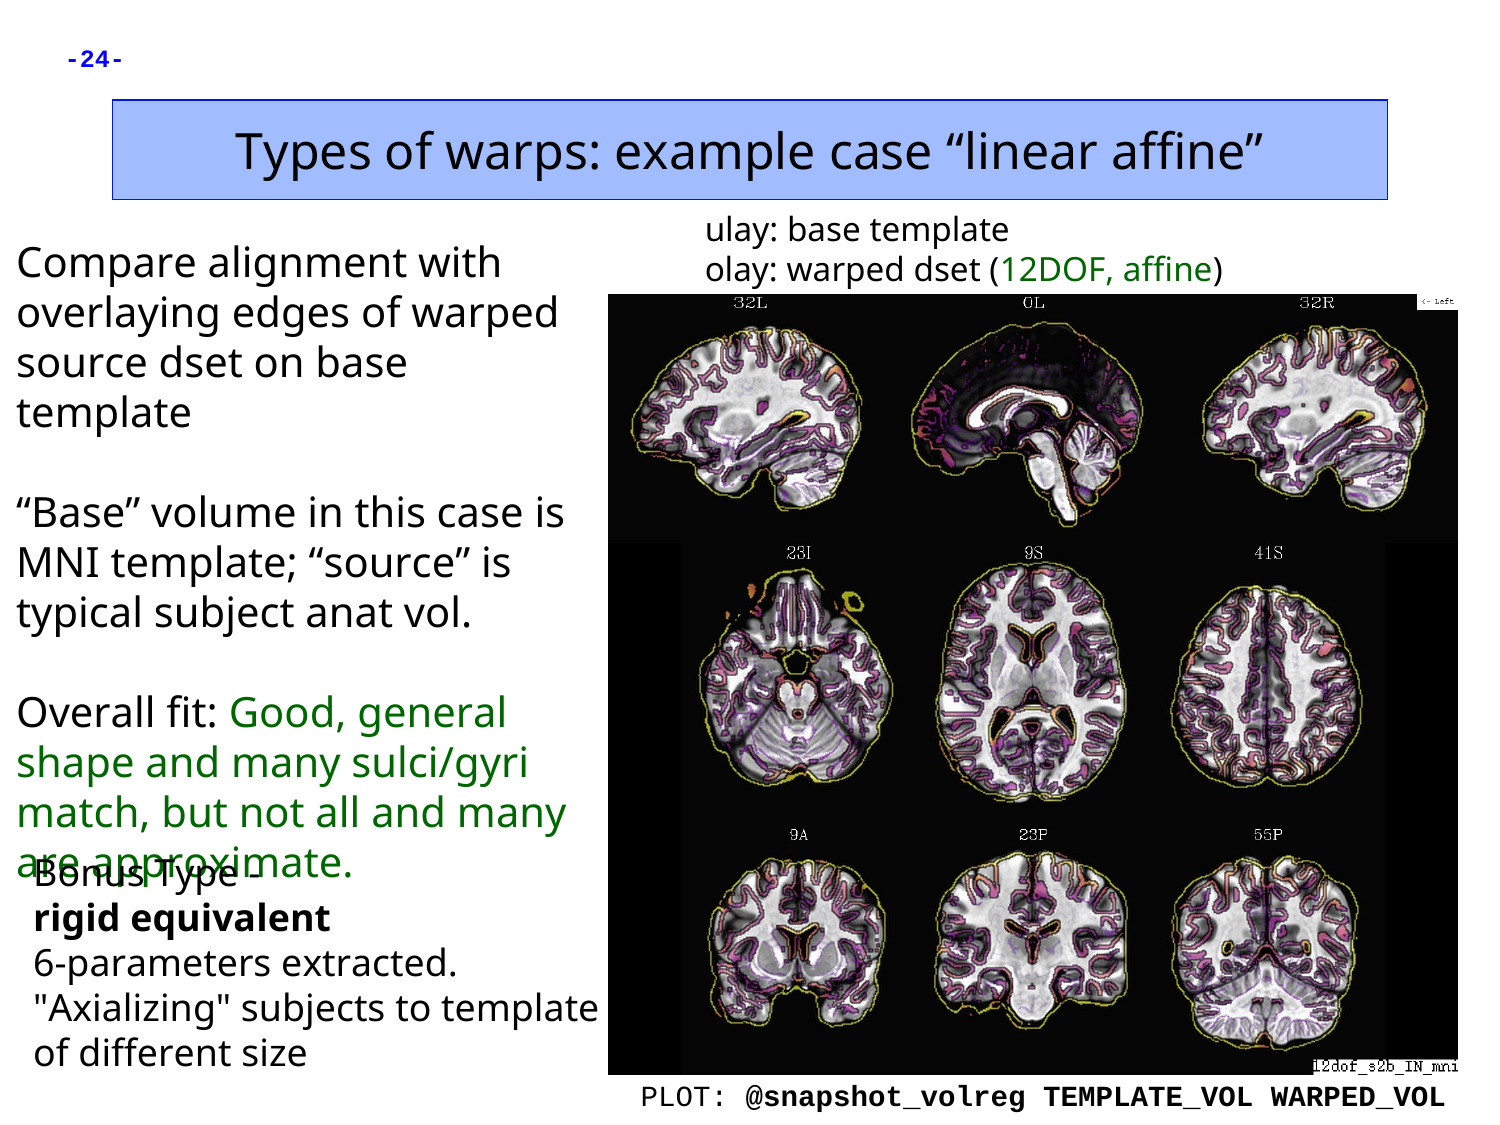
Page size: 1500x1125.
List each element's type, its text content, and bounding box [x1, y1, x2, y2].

text_box ulay: base template olay: warped dset (12DOF, affine) [688, 199, 1290, 298]
text_box PLOT: @snapshot_volreg TEMPLATE_VOL WARPED_VOL [624, 1068, 1488, 1124]
text_box Types of warps: example case “linear affine” [112, 99, 1388, 200]
picture [608, 294, 1458, 1075]
text_box Bonus Type - rigid equivalent 6-parameters extracted. "Axializing" subjects to template of different size [18, 841, 623, 1097]
text_box Compare alignment with overlaying edges of warped source dset on base template “Base” volume in this case is MNI template; “source” is typical subject anat vol. Overall fit: Good, general shape and many sulci/gyri match, but not all and many are approximate. [0, 226, 600, 845]
